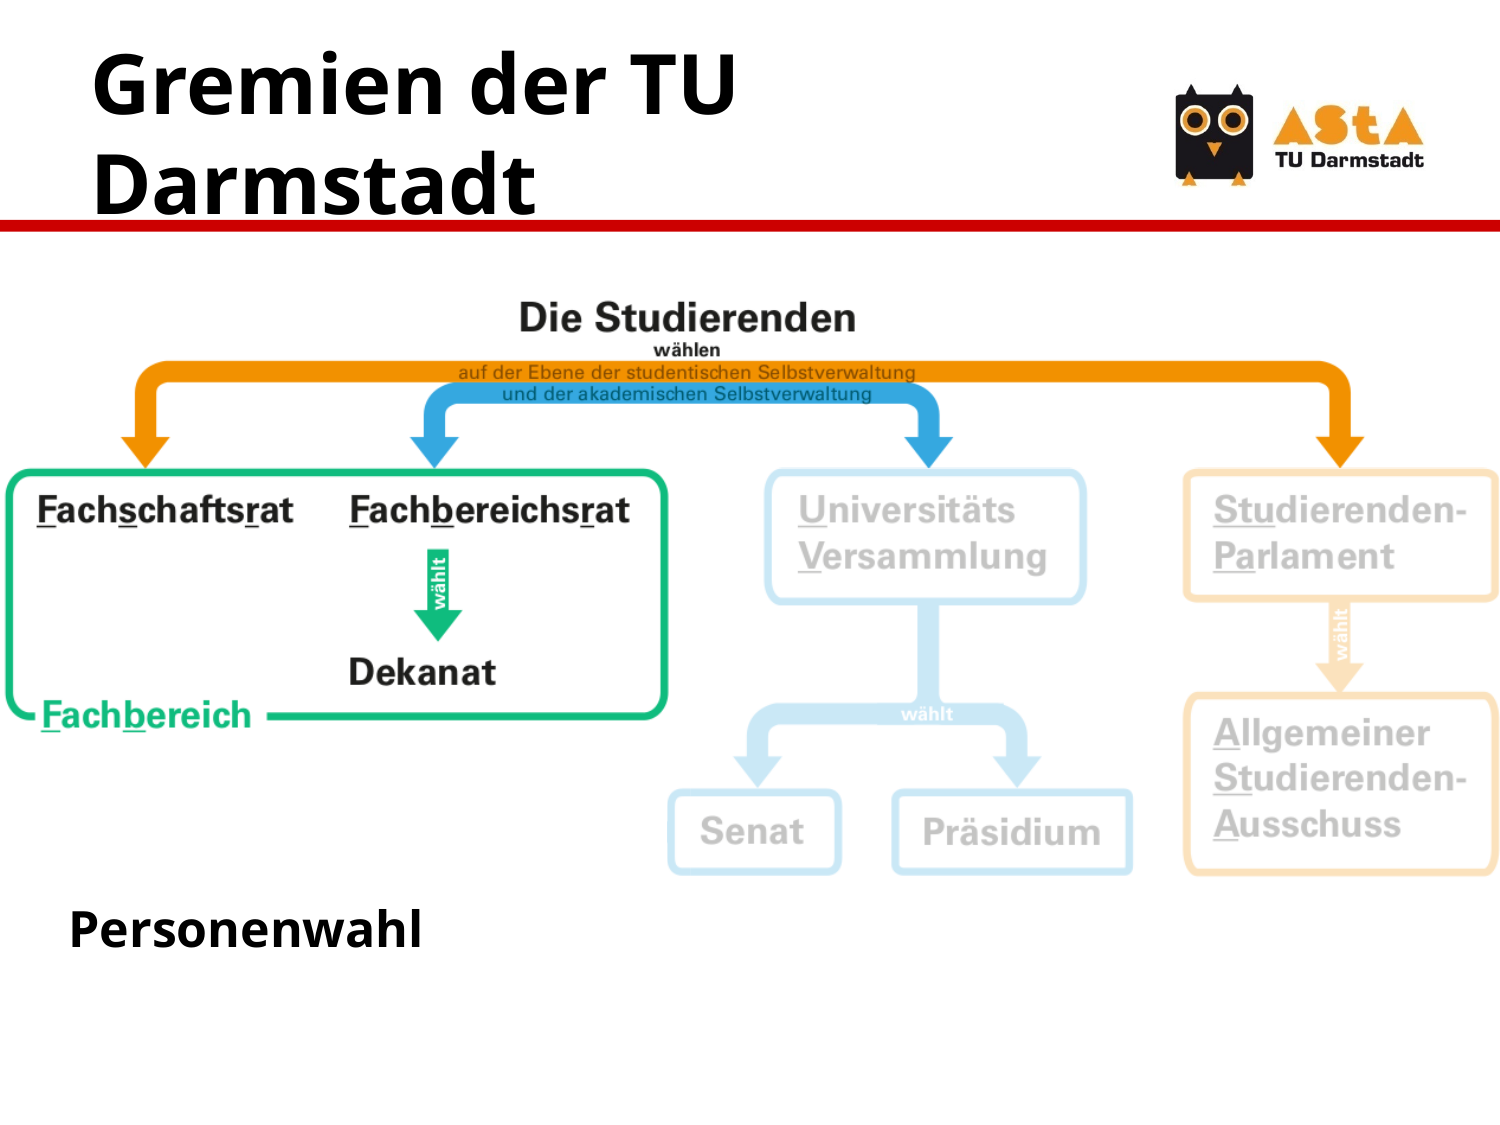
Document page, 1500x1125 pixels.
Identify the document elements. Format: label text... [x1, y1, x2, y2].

text_box Personenwahl [53, 890, 668, 966]
picture [0, 290, 1500, 751]
picture [1163, 78, 1434, 190]
text_box [0, 468, 1500, 965]
title Gremien der TU Darmstadt [75, 66, 1152, 197]
